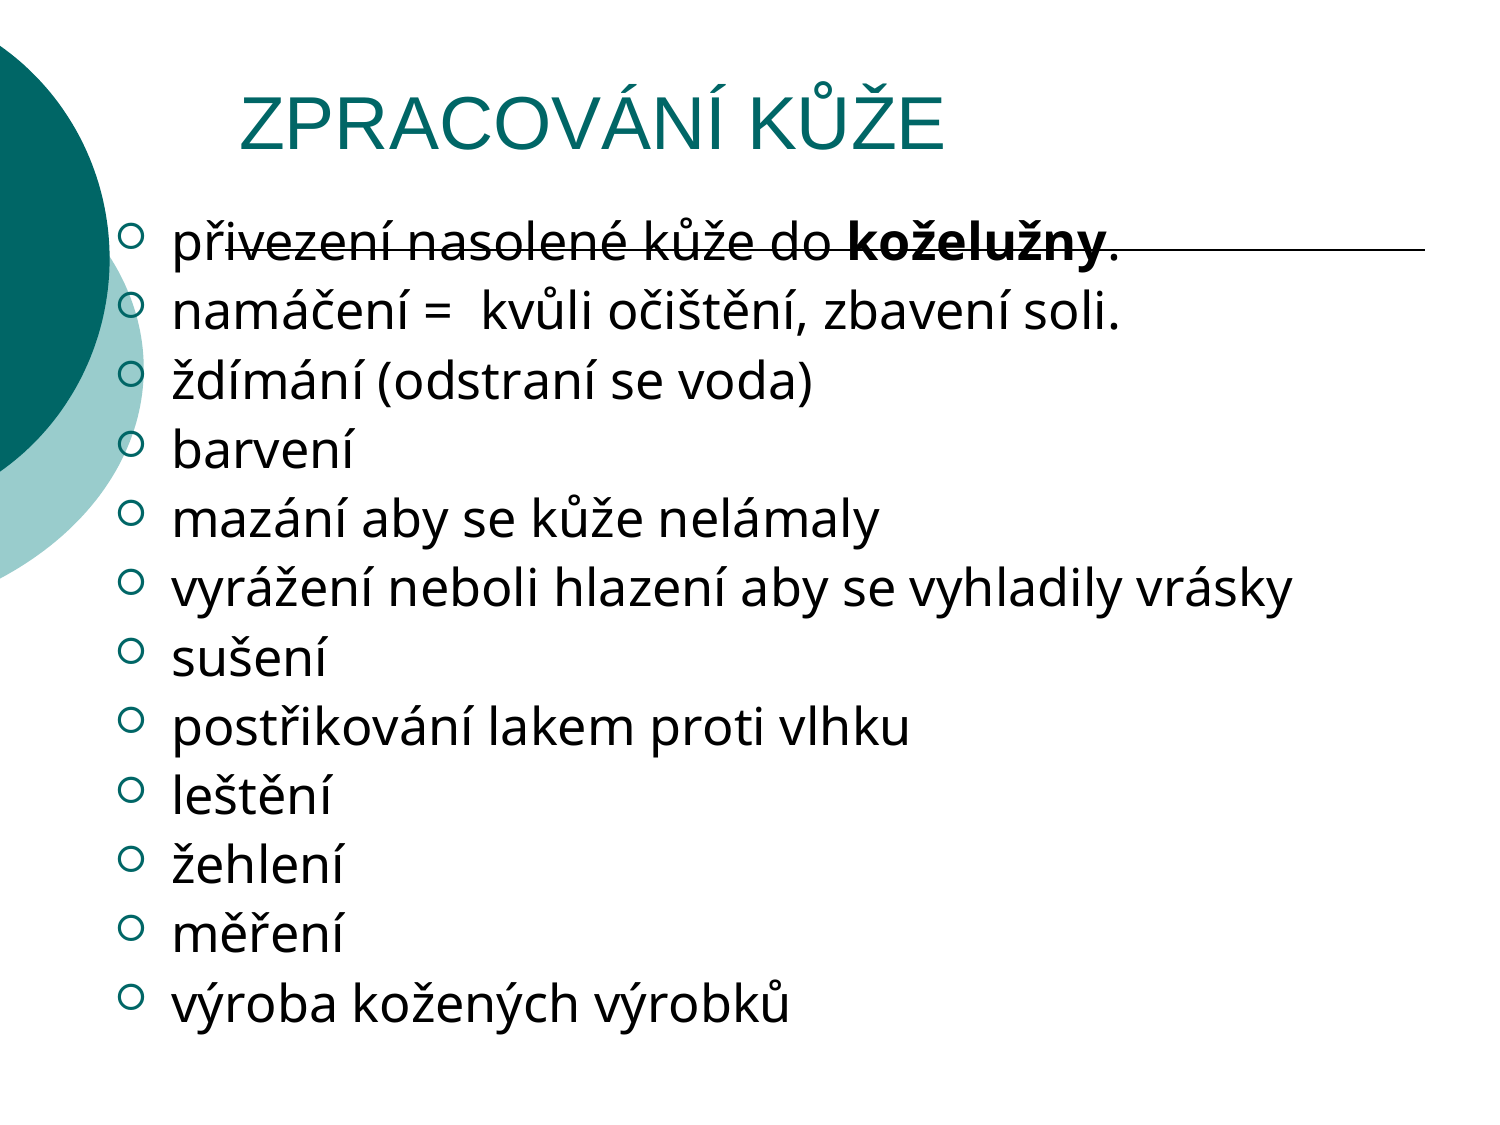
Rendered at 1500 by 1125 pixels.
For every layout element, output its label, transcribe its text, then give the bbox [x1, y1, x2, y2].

title ZPRACOVÁNÍ KŮŽE [224, 49, 1425, 173]
list přivezení nasolené kůže do koželužny. namáčení = kvůli očištění, zbavení soli. ždímání (odstraní se voda) barvení mazání aby se kůže nelámaly vyrážení neboli hlazení aby se vyhladily vrásky sušení postřikování lakem proti vlhku leštění žehlení měření výroba kožených výrobků [100, 208, 1425, 1095]
